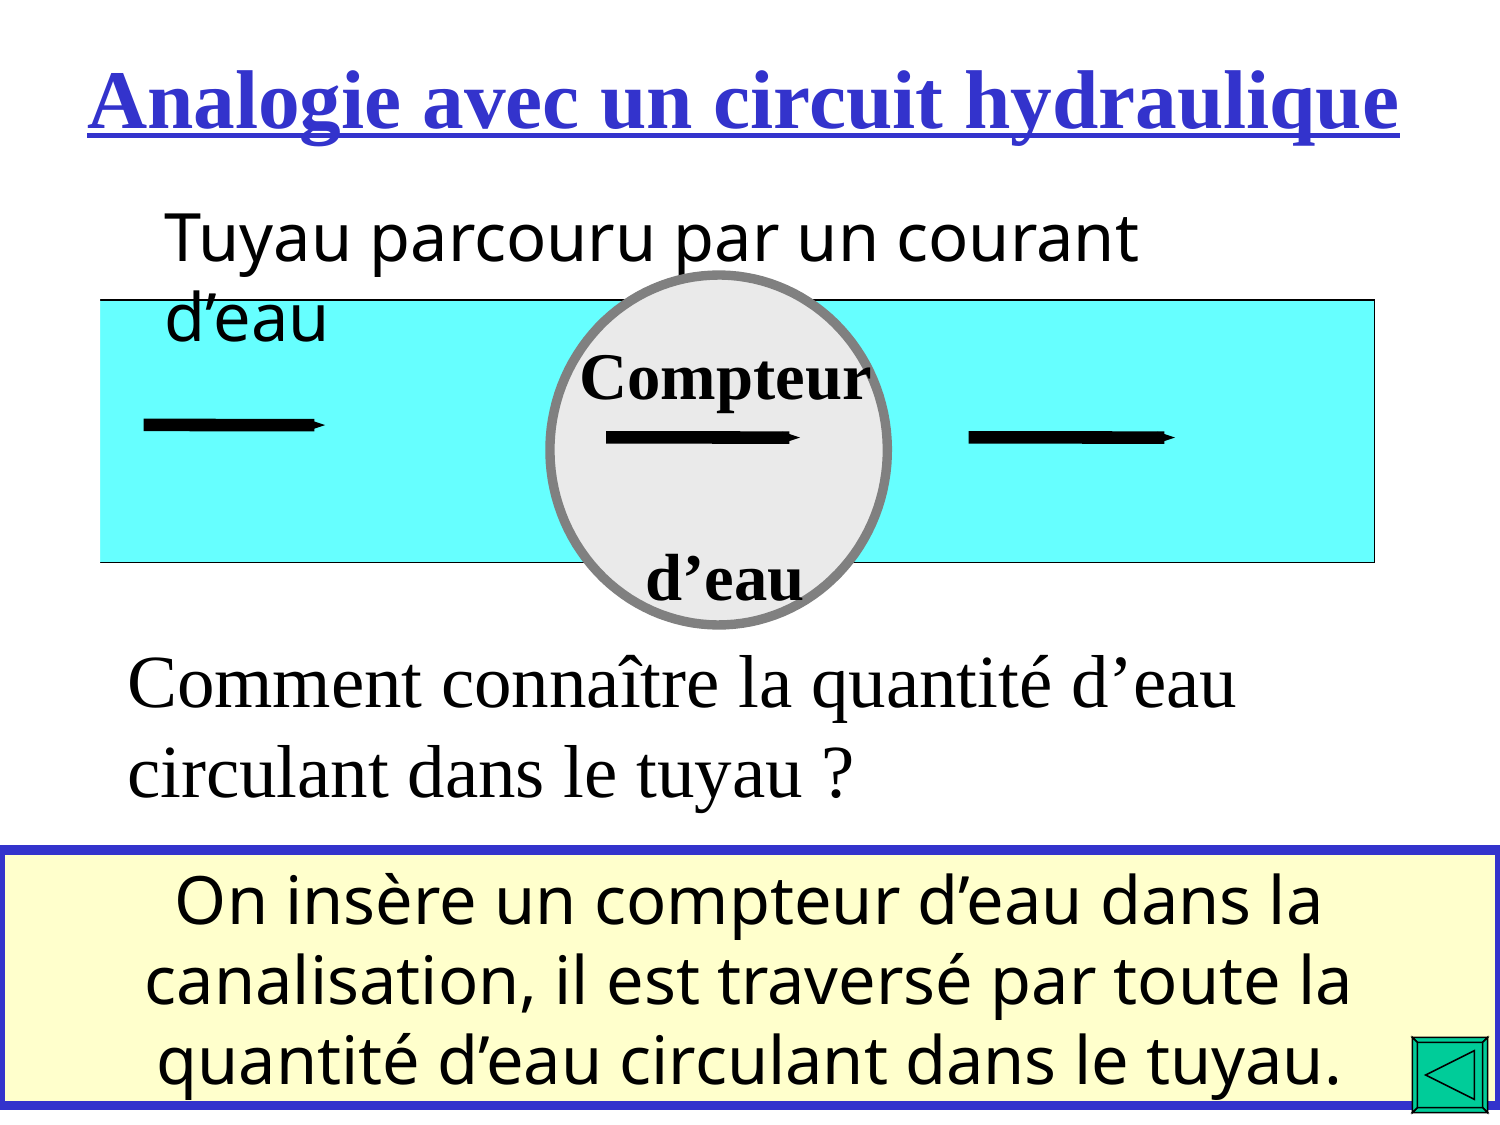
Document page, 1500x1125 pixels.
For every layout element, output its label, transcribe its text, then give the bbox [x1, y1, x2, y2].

text_box On insère un compteur d’eau dans la canalisation, il est traversé par toute la quantité d’eau circulant dans le tuyau. [0, 849, 1500, 1106]
text_box Comment connaître la quantité d’eau circulant dans le tuyau ? [112, 624, 1413, 821]
text_box [601, 275, 836, 324]
text_box Compteur d’eau [562, 324, 888, 622]
text_box [37, 287, 562, 576]
text_box [888, 287, 1438, 576]
text_box Analogie avec un circuit hydraulique [37, 37, 1450, 153]
text_box Tuyau parcouru par un courant d’eau [150, 187, 1301, 363]
